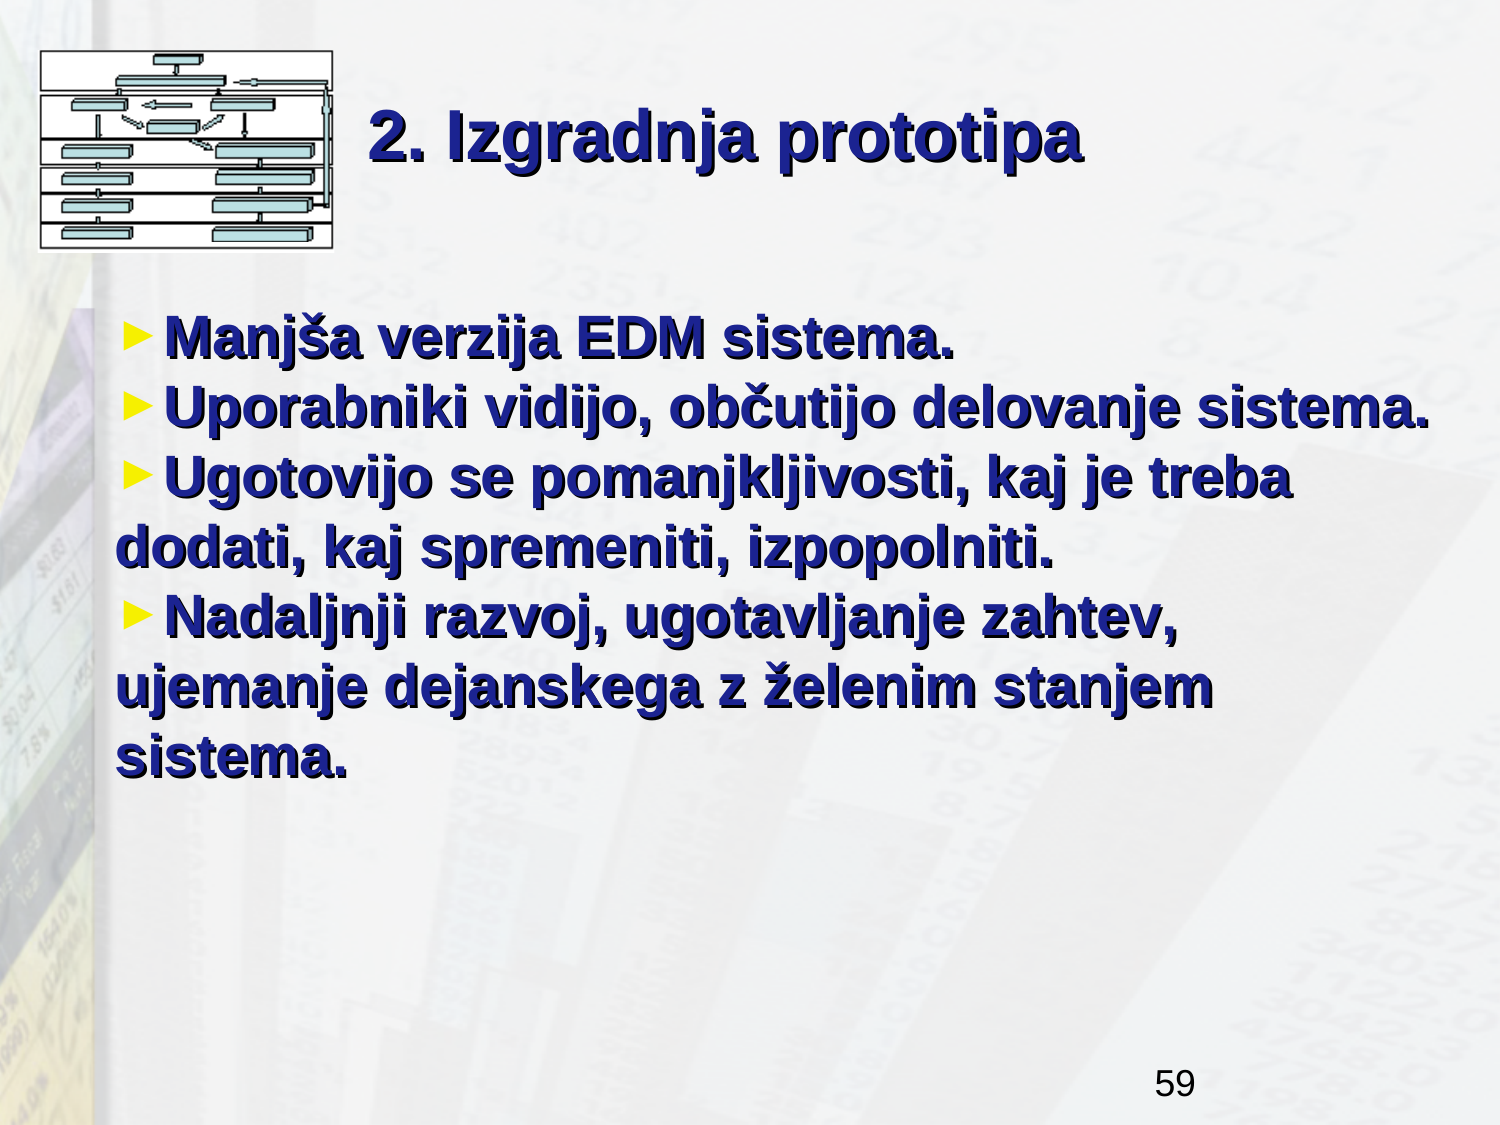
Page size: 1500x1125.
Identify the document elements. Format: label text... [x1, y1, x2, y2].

title 2. Izgradnja prototipa [50, 37, 1401, 225]
picture [0, 0, 1500, 1125]
chart [37, 50, 335, 253]
list Manjša verzija EDM sistema. Uporabniki vidijo, občutijo delovanje sistema. Ugotovijo se pomanjkljivosti, kaj je treba dodati, kaj spremeniti, izpopolniti. Nadaljnji razvoj, ugotavljanje zahtev, ujemanje dejanskega z želenim stanjem sistema. [100, 290, 1447, 905]
